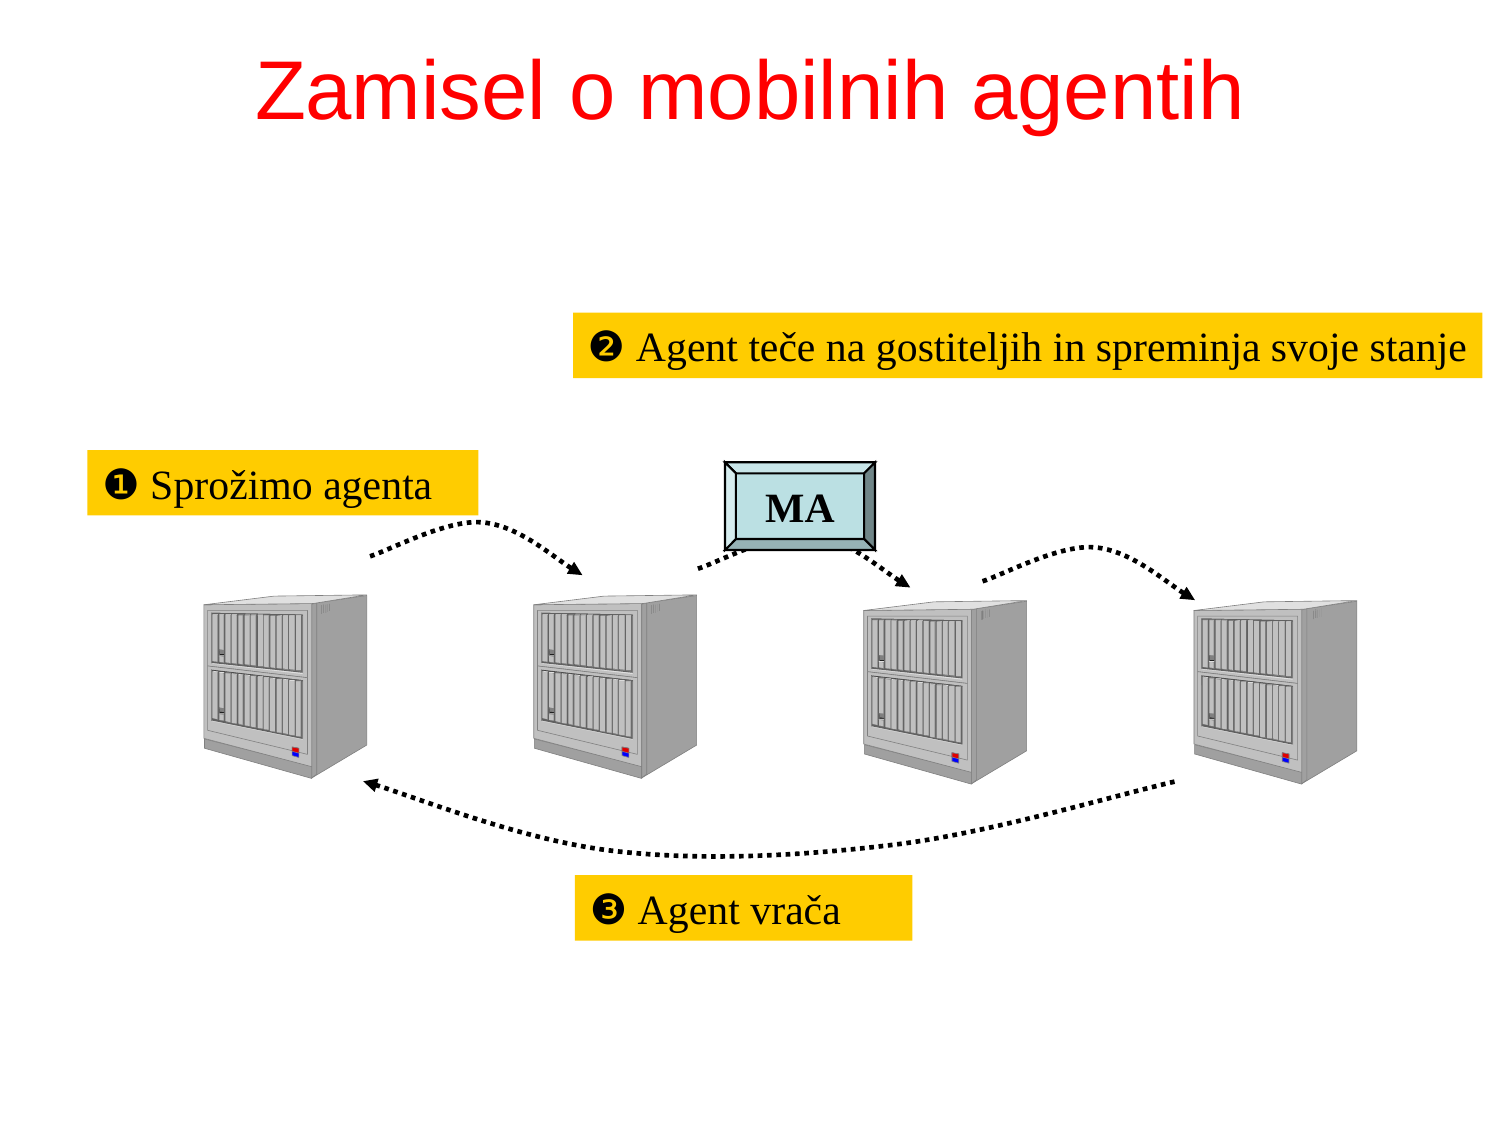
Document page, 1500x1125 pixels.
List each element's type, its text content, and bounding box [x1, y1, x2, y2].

text_box  Agent teče na gostiteljih in spreminja svoje stanje [573, 312, 1483, 379]
text_box  Sprožimo agenta [87, 450, 479, 516]
text_box  Agent vrača [574, 875, 913, 941]
chart [202, 594, 368, 780]
chart [1192, 600, 1359, 786]
chart [532, 594, 698, 780]
title Zamisel o mobilnih agentih [75, 23, 1426, 149]
chart [862, 600, 1028, 786]
text_box MA [736, 474, 864, 538]
